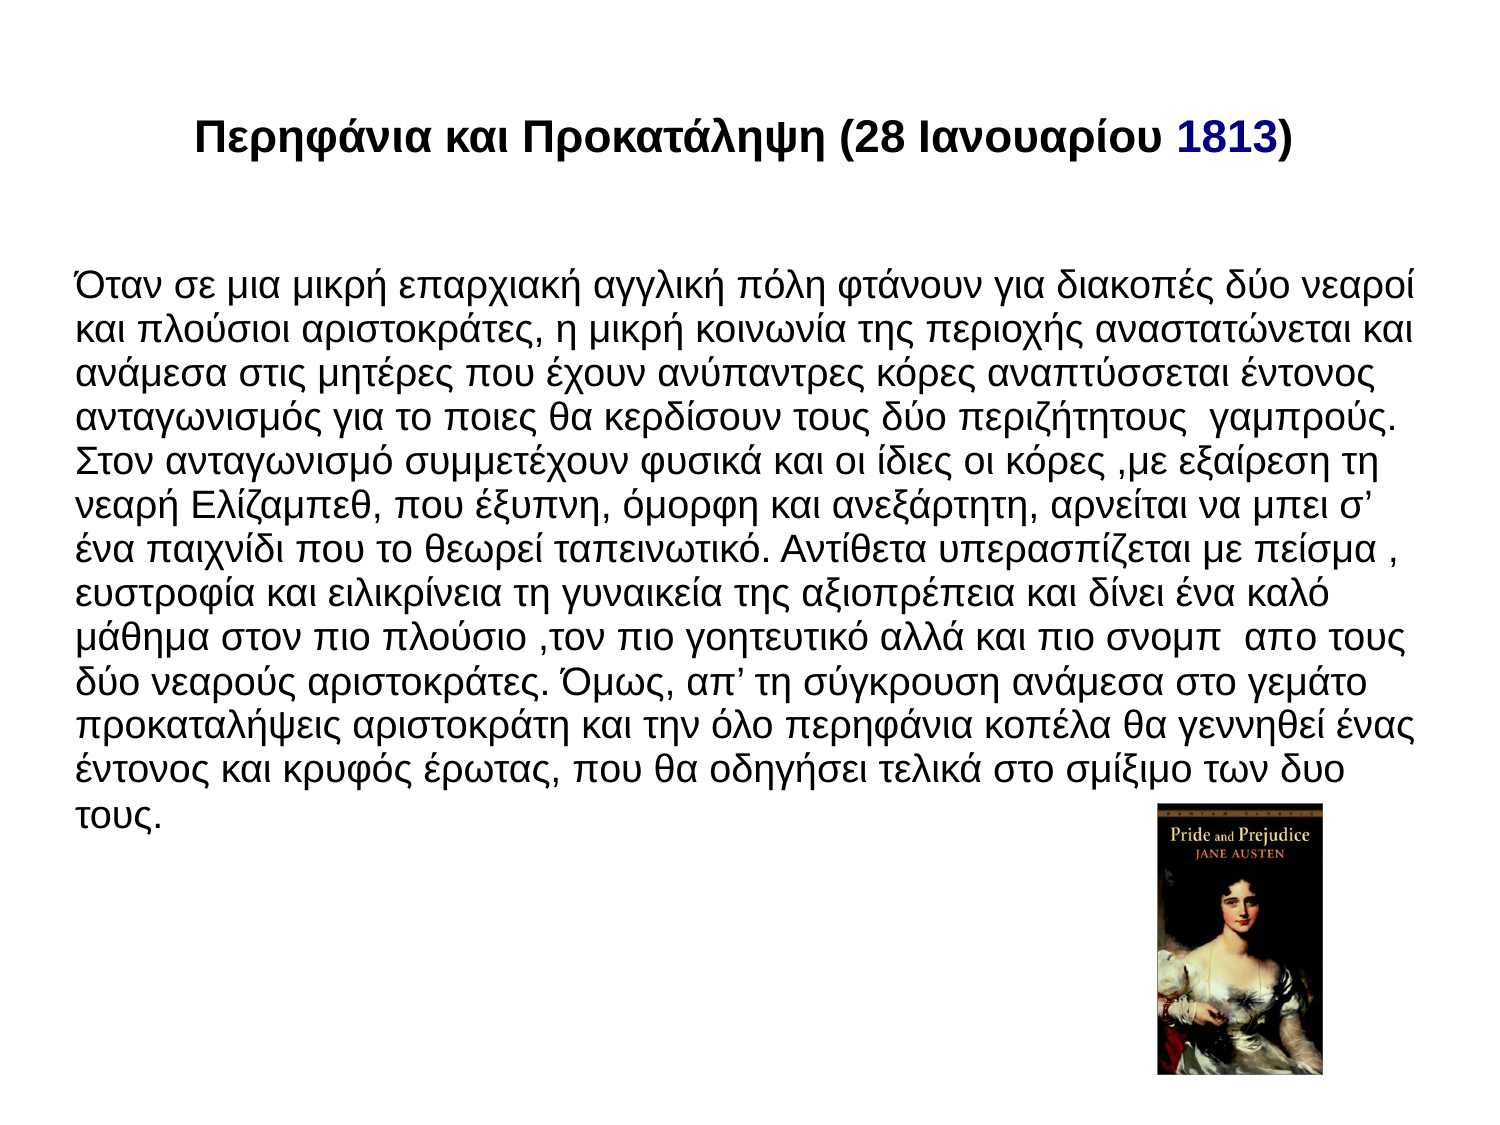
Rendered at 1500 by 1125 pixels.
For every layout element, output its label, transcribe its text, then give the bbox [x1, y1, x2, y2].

title Περηφάνια και Προκατάληψη (28 Ιανουαρίου 1813) [106, 23, 1382, 250]
picture [1157, 803, 1323, 1075]
list Όταν σε μια μικρή επαρχιακή αγγλική πόλη φτάνουν για διακοπές δύο νεαροί και πλούσιοι αριστοκράτες, η μικρή κοινωνία της περιοχής αναστατώνεται και ανάμεσα στις μητέρες που έχουν ανύπαντρες κόρες αναπτύσσεται έντονος ανταγωνισμός για το ποιες θα κερδίσουν τους δύο περιζήτητους γαμπρούς. Στον ανταγωνισμό συμμετέχουν φυσικά και οι ίδιες οι κόρες ,με εξαίρεση τη νεαρή Ελίζαμπεθ, που έξυπνη, όμορφη και ανεξάρτητη, αρνείται να μπει σ’ ένα παιχνίδι που το θεωρεί ταπεινωτικό. Αντίθετα υπερασπίζεται με πείσμα , ευστροφία και ειλικρίνεια τη γυναικεία της αξιοπρέπεια και δίνει ένα καλό μάθημα στον πιο πλούσιο ,τον πιο γοητευτικό αλλά και πιο σνομπ απo τους δύο νεαρούς αριστοκράτες. Όμως, απ’ τη σύγκρουση ανάμεσα στο γεμάτο προκαταλήψεις αριστοκράτη και την όλο περηφάνια κοπέλα θα γεννηθεί ένας έντονος και κρυφός έρωτας, που θα οδηγήσει τελικά στο σμίξιμο των δυο τους. [75, 263, 1425, 991]
